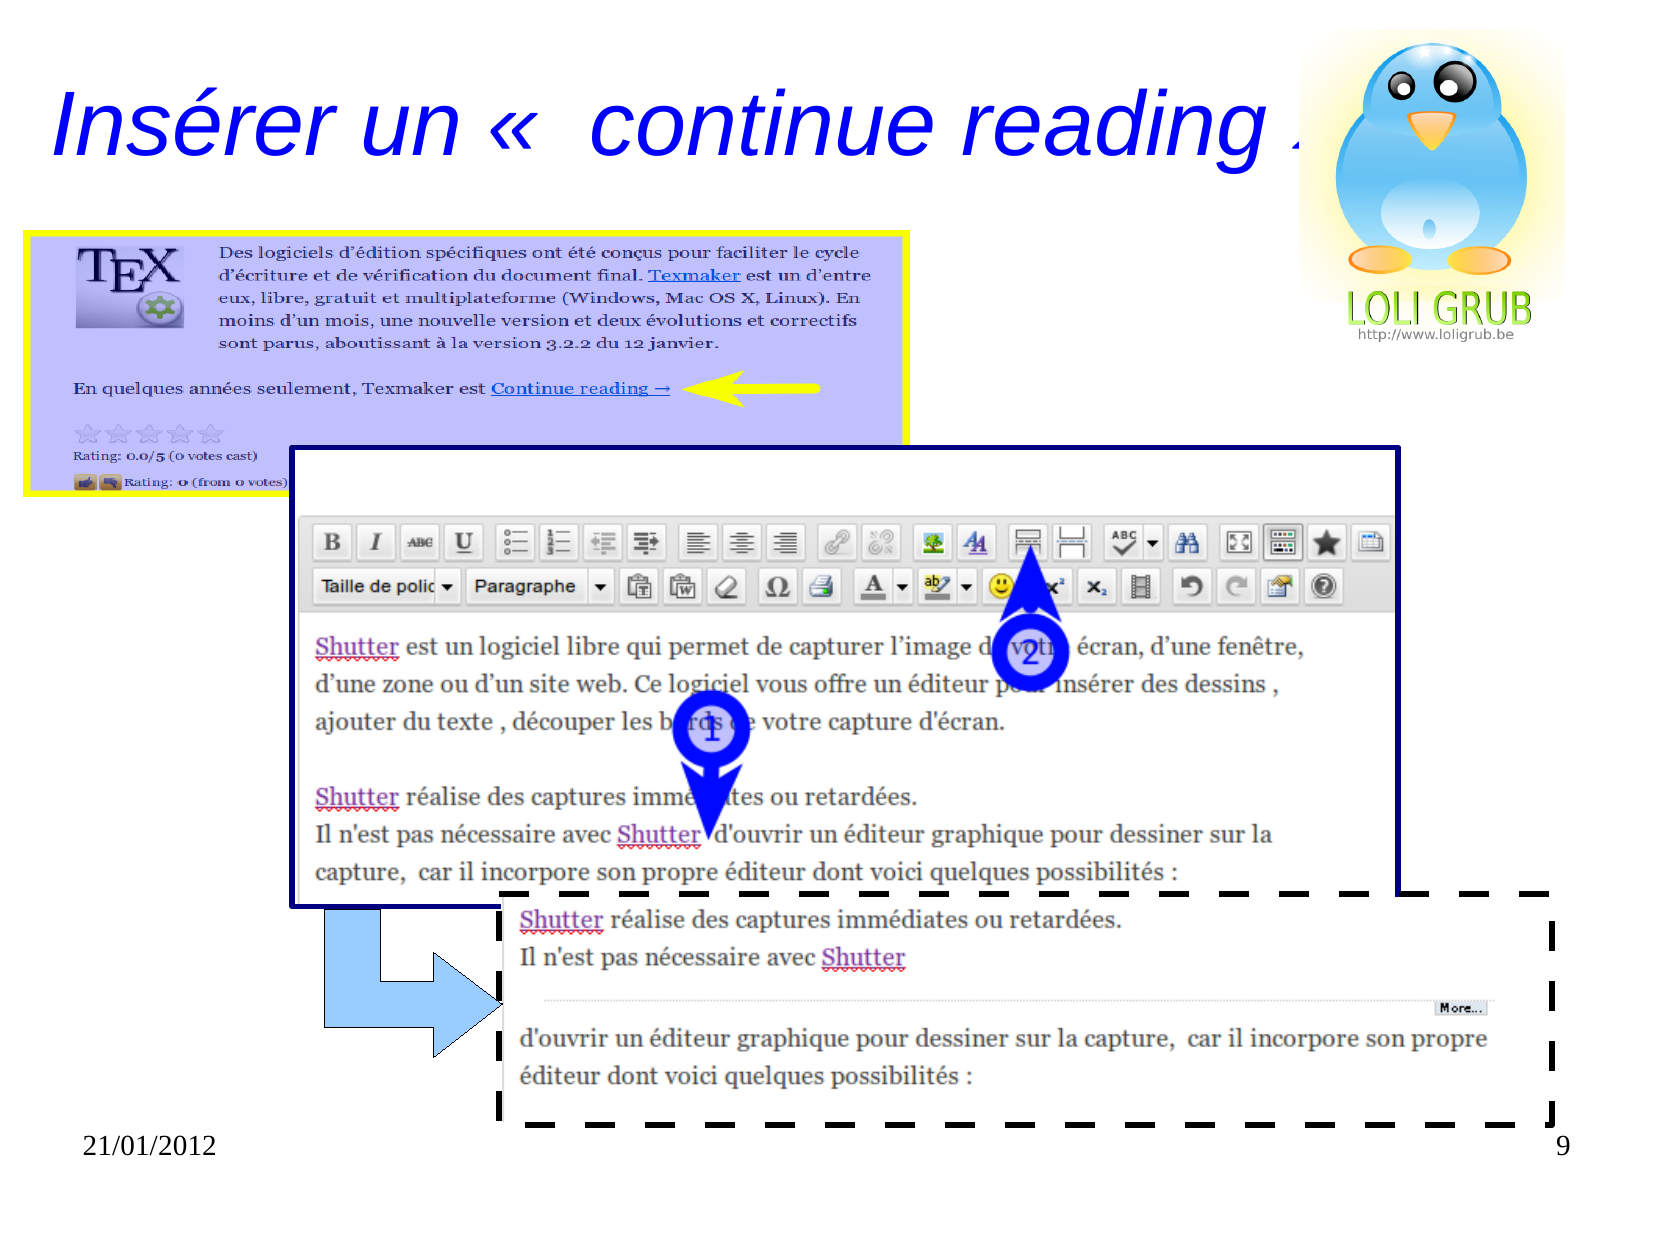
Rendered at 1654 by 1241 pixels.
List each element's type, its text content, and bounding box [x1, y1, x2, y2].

picture [1299, 29, 1565, 355]
picture [295, 450, 1549, 1123]
text_box Insérer un « continue reading ». [35, 64, 1299, 197]
picture [23, 230, 910, 497]
text_box [324, 909, 503, 1058]
